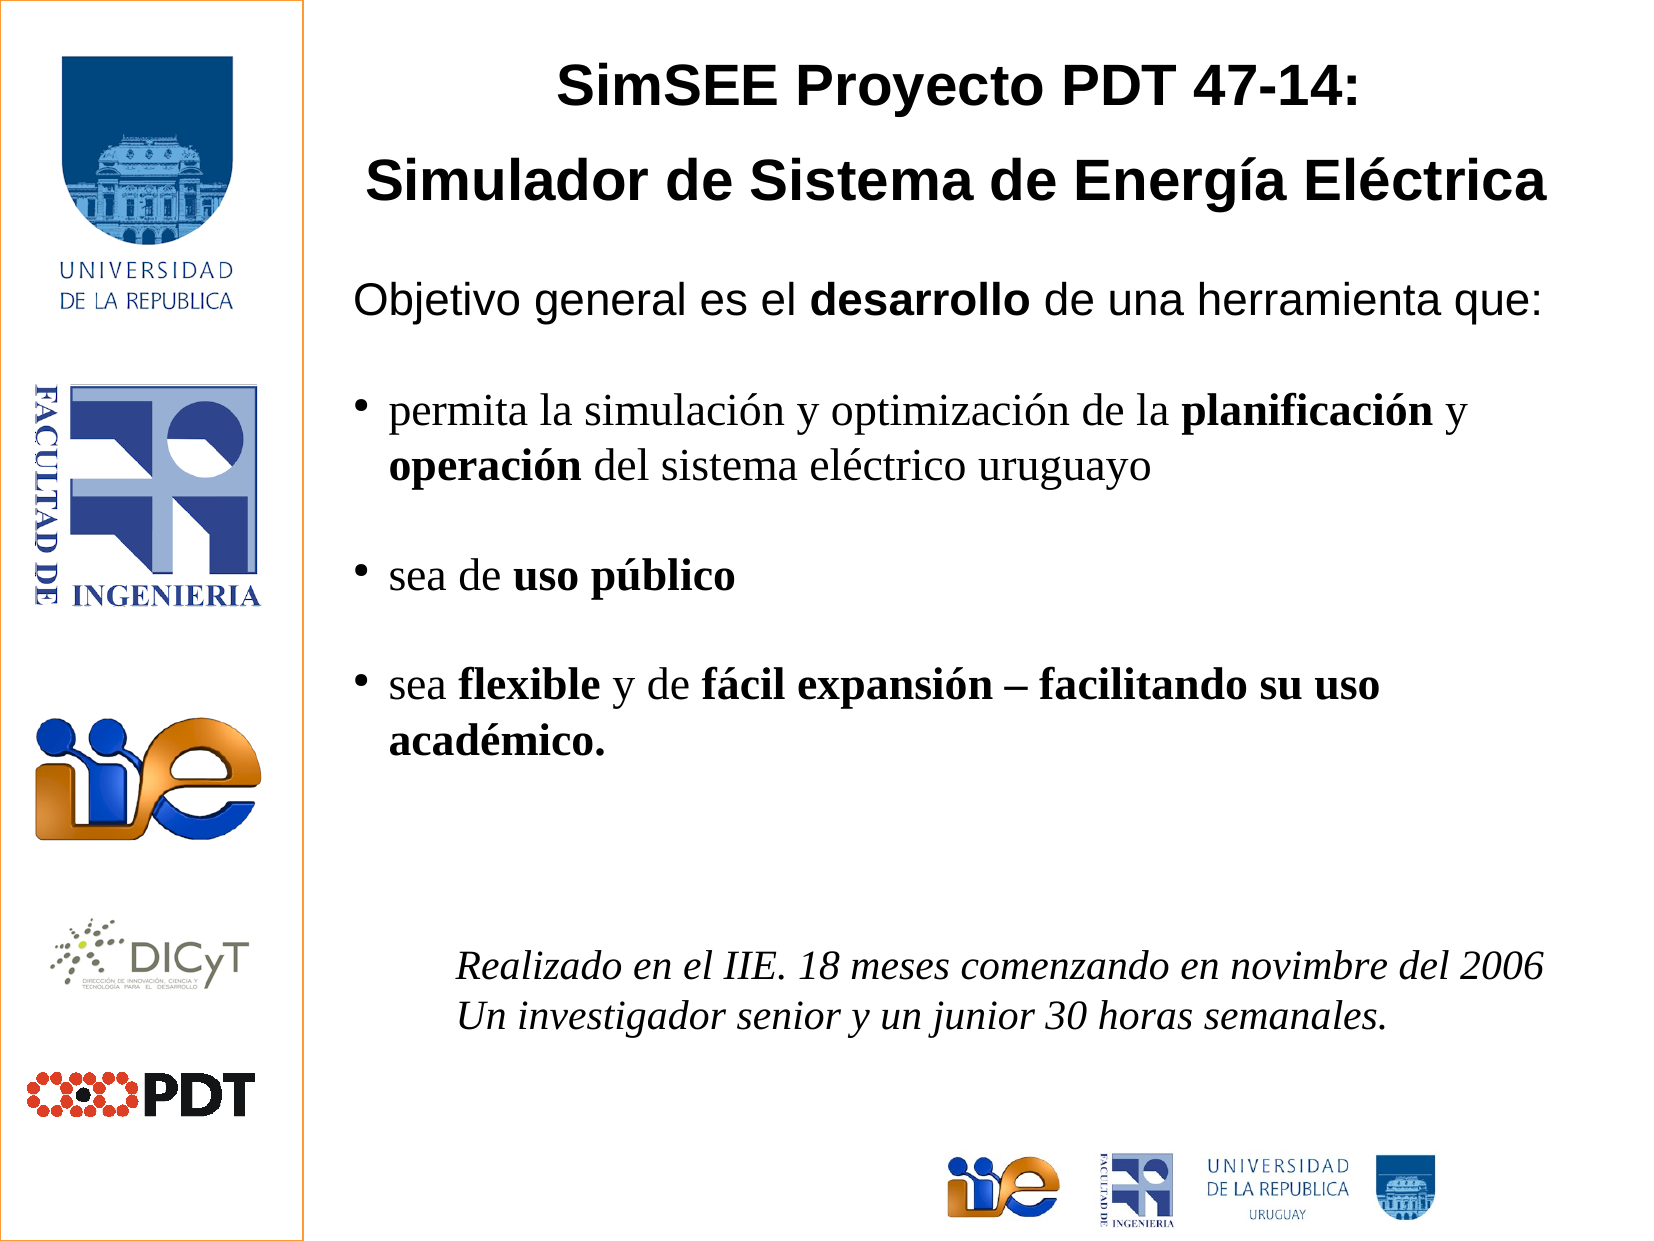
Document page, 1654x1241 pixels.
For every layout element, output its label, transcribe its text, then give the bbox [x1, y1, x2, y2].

text_box [0, 0, 304, 1241]
text_box Realizado en el IIE. 18 meses comenzando en novimbre del 2006 Un investigador senior y un junior 30 horas semanales. [440, 929, 1561, 1046]
picture [35, 717, 262, 841]
text_box Objetivo general es el desarrollo de una herramienta que: permita la simulación y optimización de la planificación y operación del sistema eléctrico uruguayo sea de uso público sea flexible y de fácil expansión – facilitando su uso académico. [304, 261, 1584, 766]
picture [55, 51, 241, 318]
picture [35, 384, 262, 607]
picture [35, 905, 262, 1007]
picture [27, 1072, 255, 1117]
title SimSEE Proyecto PDT 47-14: Simulador de Sistema de Energía Eléctrica [304, 45, 1598, 226]
picture [932, 1151, 1441, 1230]
